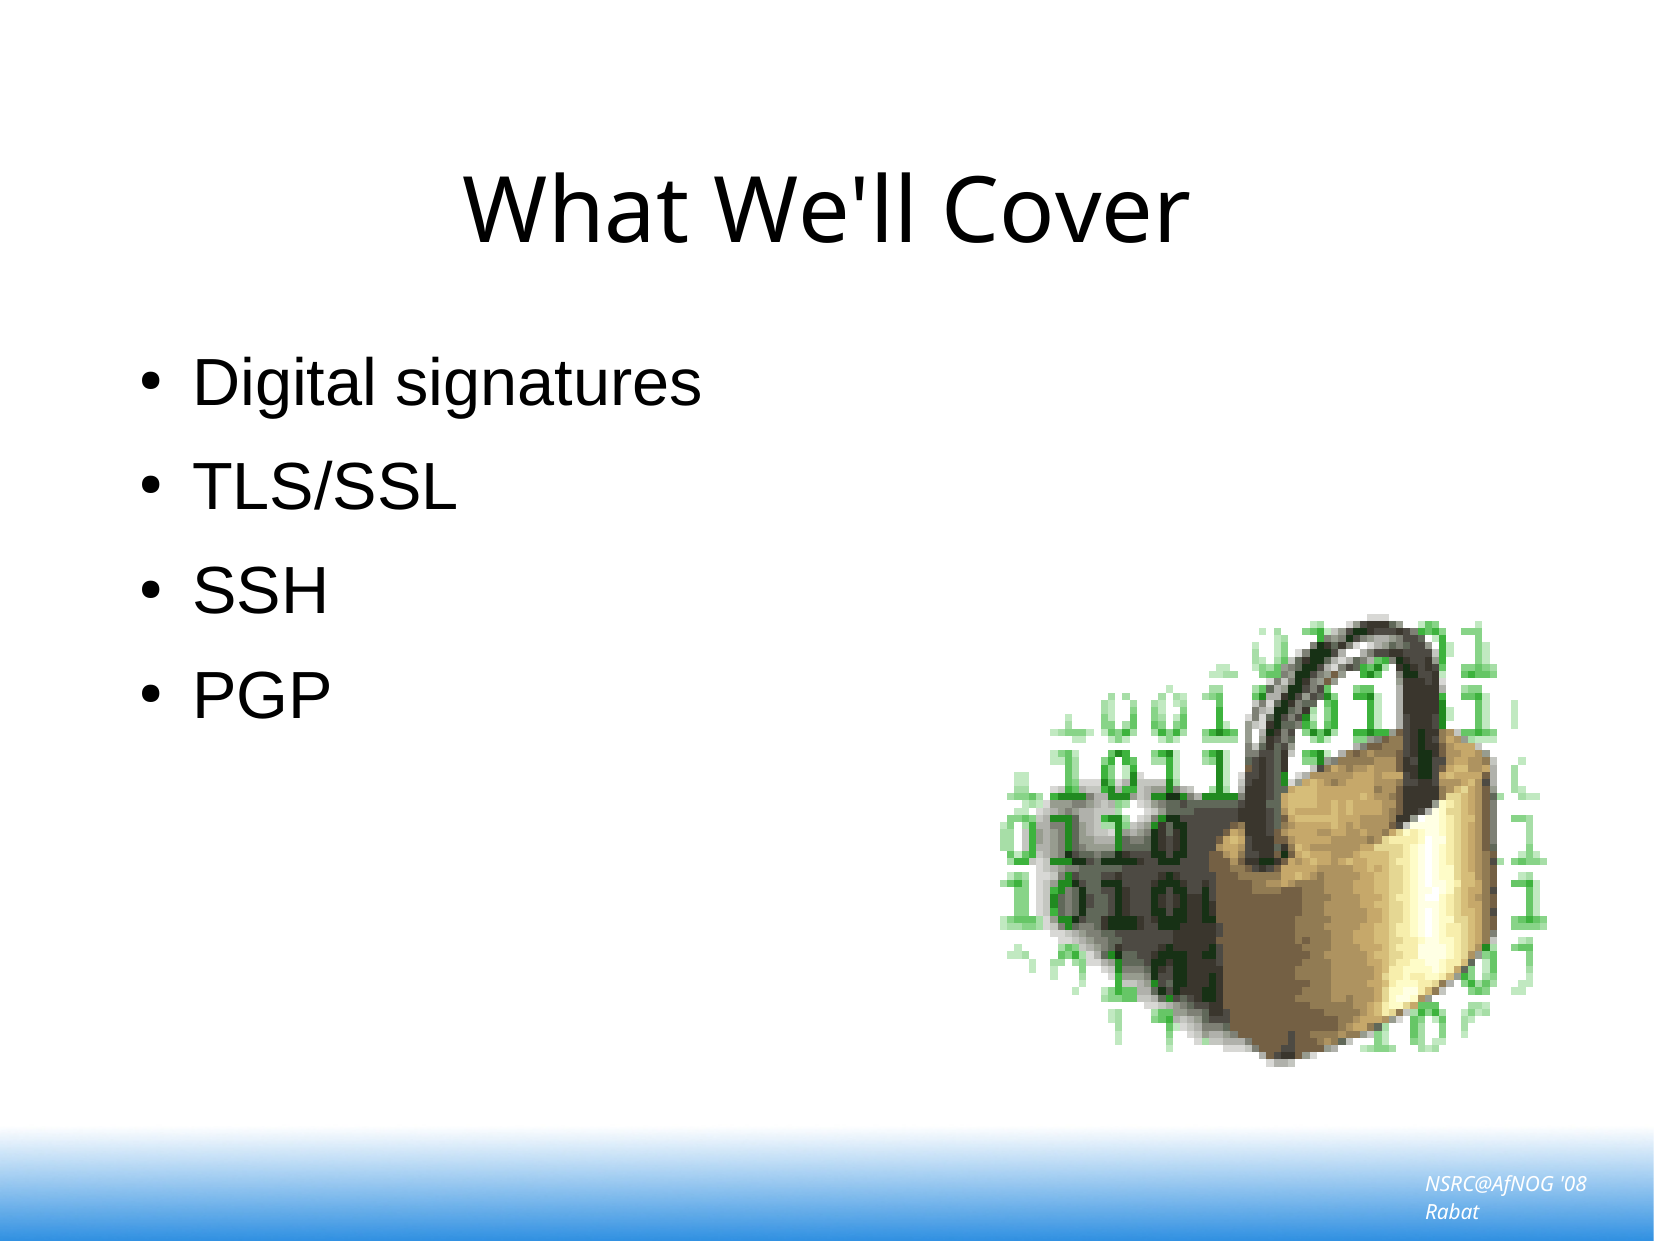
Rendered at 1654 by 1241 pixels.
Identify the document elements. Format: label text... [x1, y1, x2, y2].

picture [986, 614, 1562, 1067]
picture [0, 1124, 1654, 1241]
list Digital signatures TLS/SSL SSH PGP [121, 344, 1534, 1213]
title What We'll Cover [121, 102, 1534, 311]
